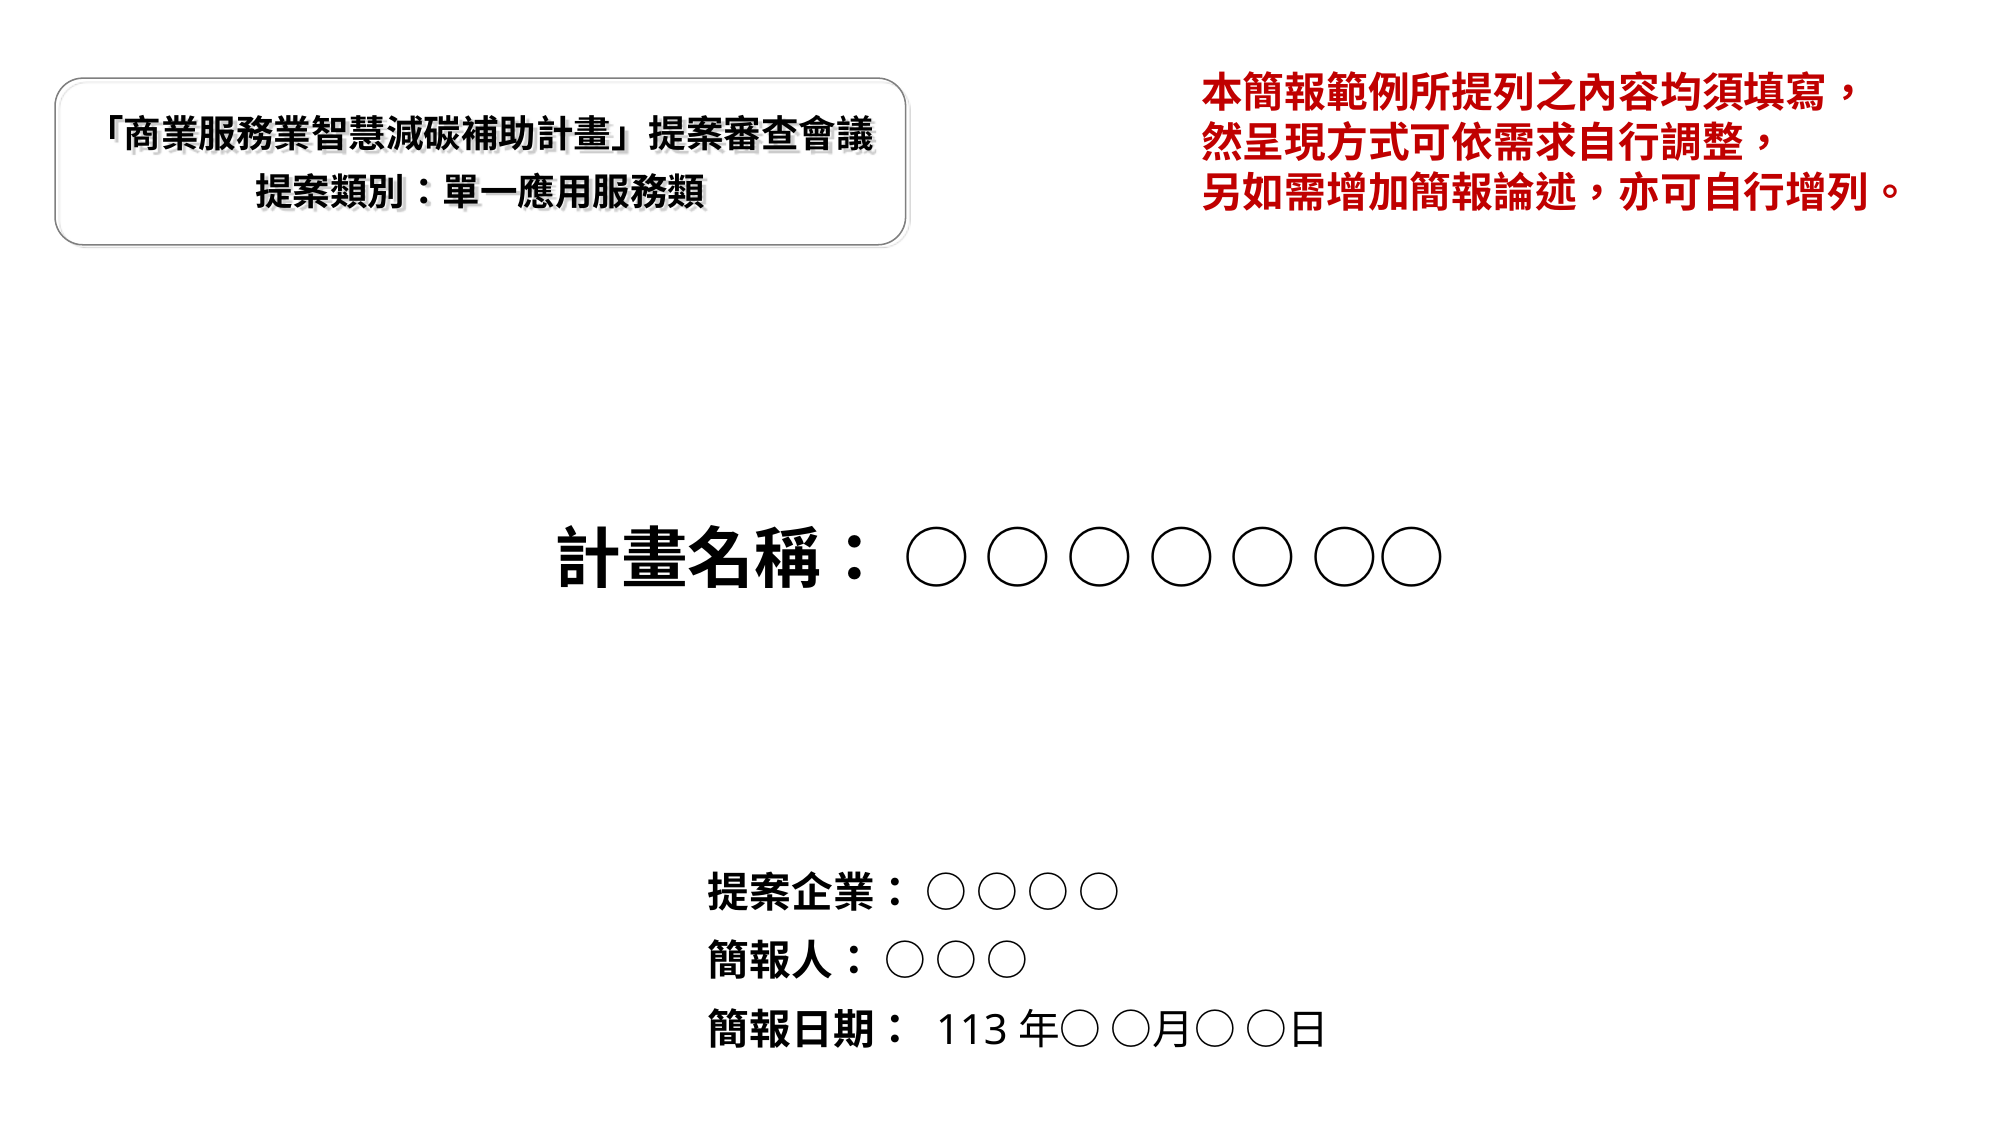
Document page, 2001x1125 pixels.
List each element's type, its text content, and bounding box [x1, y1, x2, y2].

text_box 計畫名稱： ○ ○ ○ ○ ○ ○○ [391, 361, 1609, 710]
text_box 「商業服務業智慧減碳補助計畫」提案審查會議 提案類別：單一應用服務類 [55, 78, 906, 245]
text_box 本簡報範例所提列之內容均須填寫， 然呈現方式可依需求自行調整， 另如需增加簡報論述，亦可自行增列。 [1186, 58, 1945, 223]
text_box 提案企業： ○ ○ ○ ○ 簡報人： ○ ○ ○ 簡報日期： 113年○ ○月○ ○日 [692, 789, 1355, 1095]
